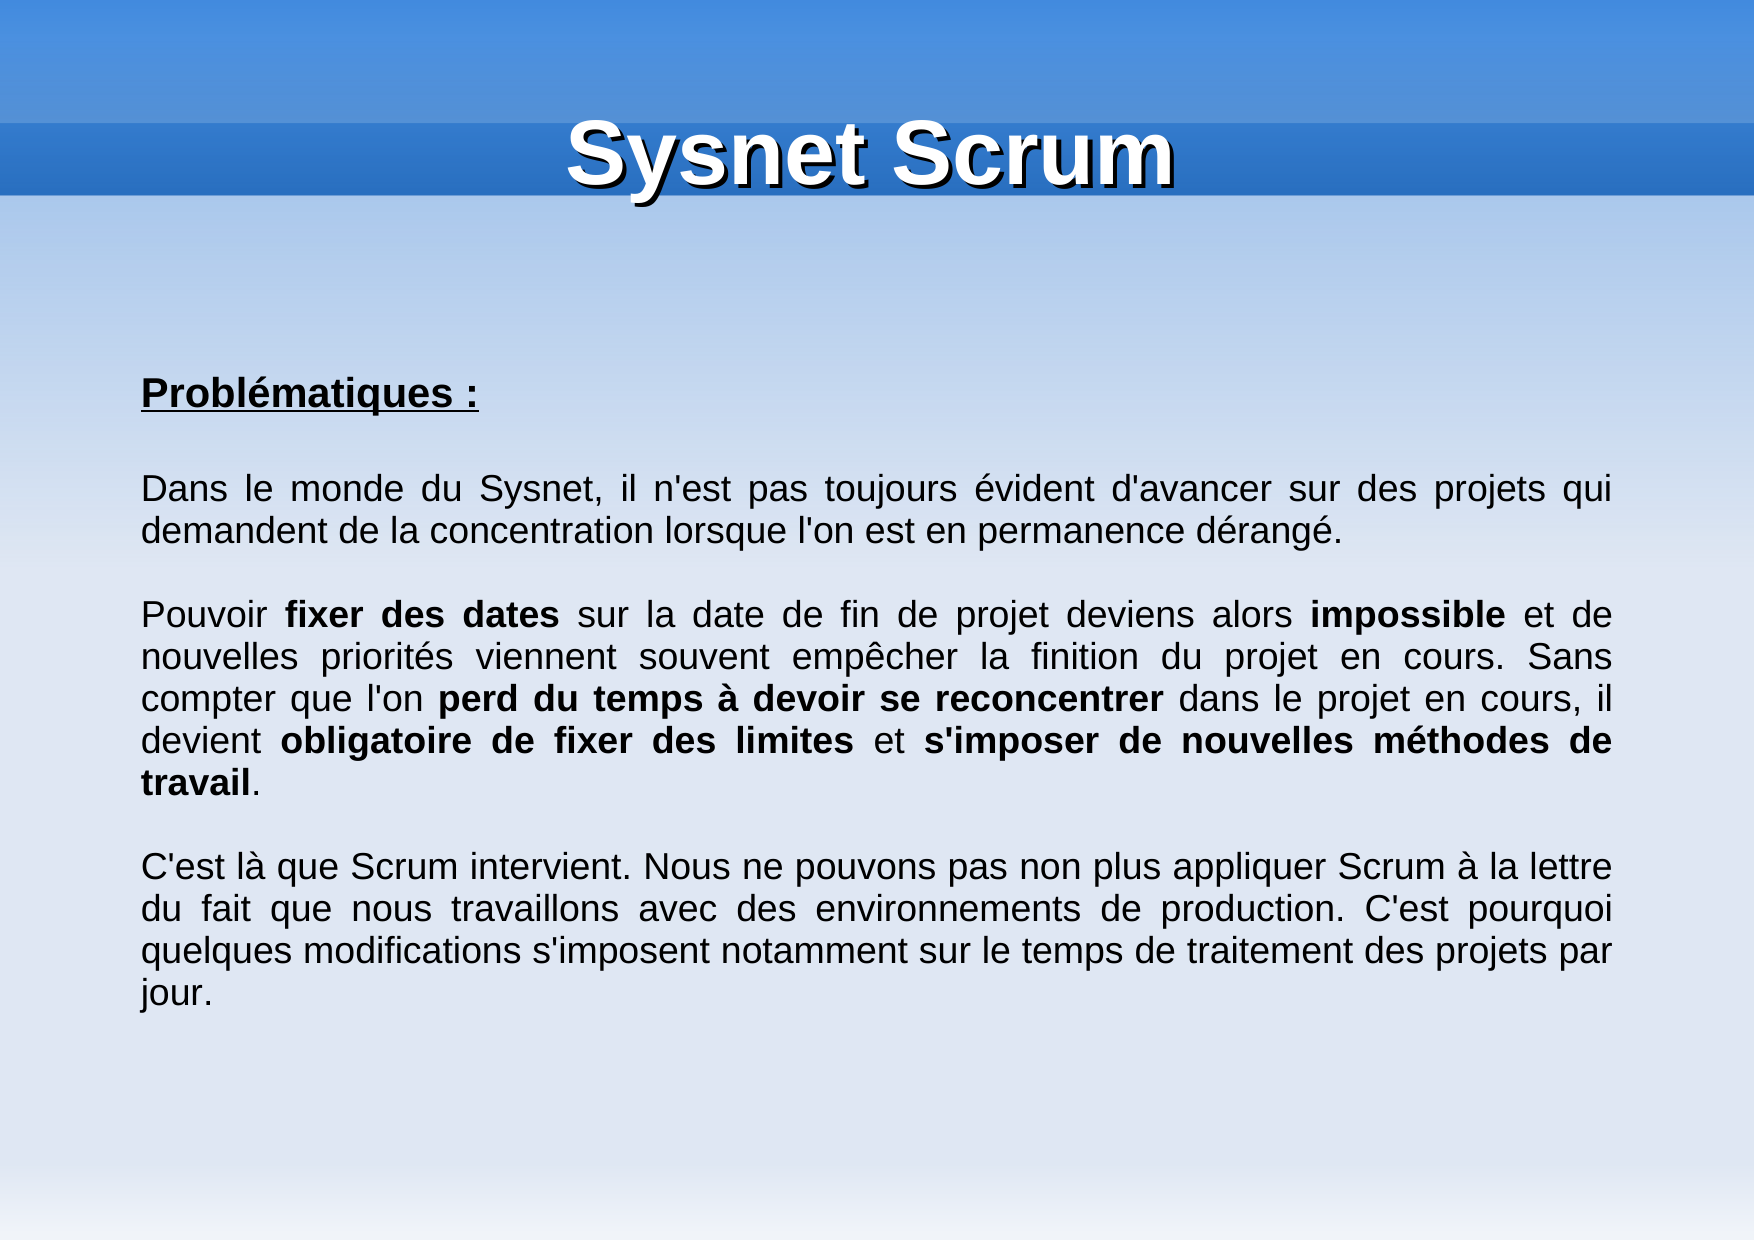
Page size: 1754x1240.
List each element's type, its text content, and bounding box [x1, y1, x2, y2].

title Sysnet Scrum [135, 59, 1608, 247]
picture [0, 0, 1754, 1240]
subtitle Problématiques : Dans le monde du Sysnet, il n'est pas toujours évident d'avancer sur des projets qui demandent de la concentration lorsque l'on est en permanence dérangé. Pouvoir fixer des dates sur la date de fin de projet deviens alors impossible et de nouvelles priorités viennent souvent empêcher la finition du projet en cours. Sans compter que l'on perd du temps à devoir se reconcentrer dans le projet en cours, il devient obligatoire de fixer des limites et s'imposer de nouvelles méthodes de travail. C'est là que Scrum intervient. Nous ne pouvons pas non plus appliquer Scrum à la lettre du fait que nous travaillons avec des environnements de production. C'est pourquoi quelques modifications s'imposent notamment sur le temps de traitement des projets par jour. [140, 328, 1614, 1055]
